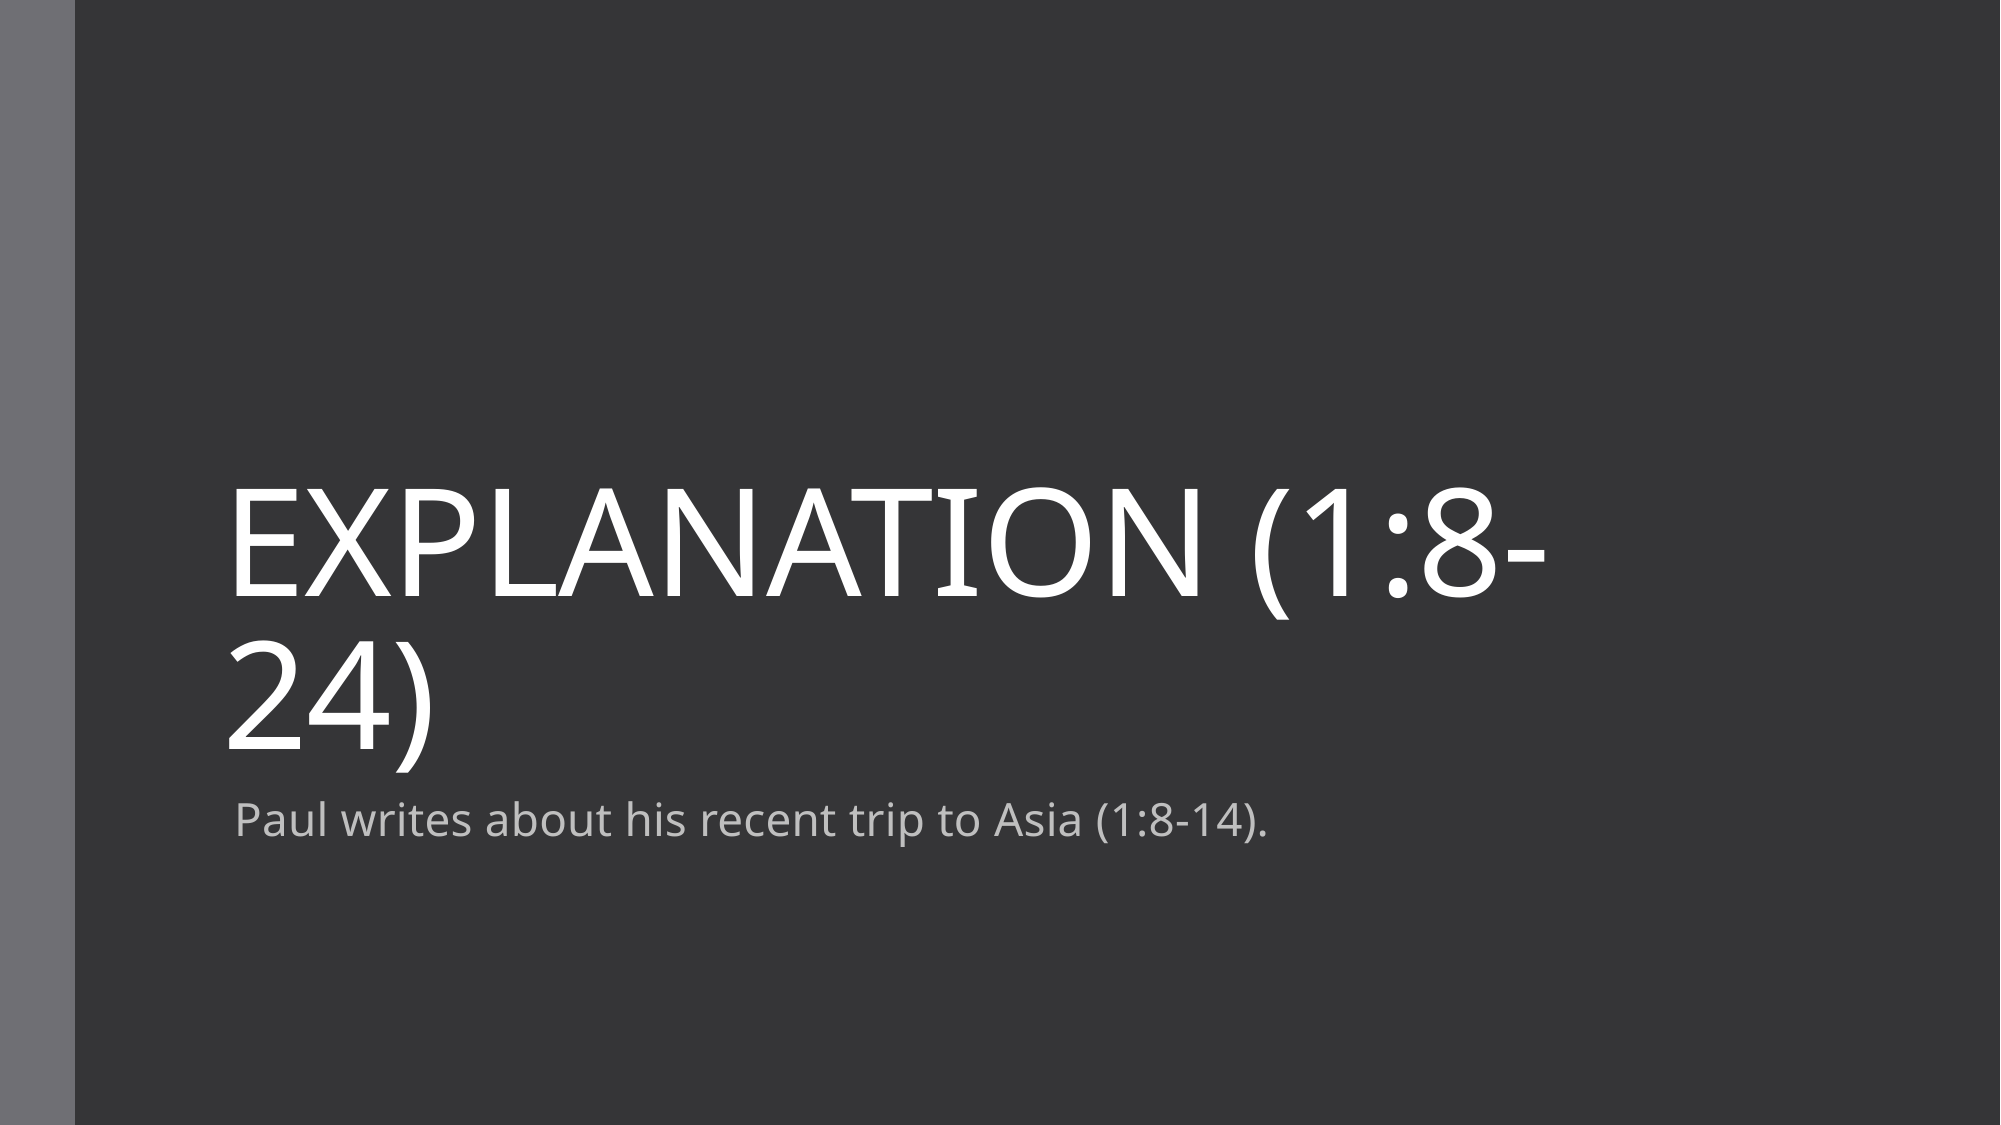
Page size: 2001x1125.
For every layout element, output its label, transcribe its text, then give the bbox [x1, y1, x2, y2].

title EXPLANATION (1:8-24) [206, 124, 1752, 787]
subtitle Paul writes about his recent trip to Asia (1:8-14). [206, 787, 1752, 1066]
